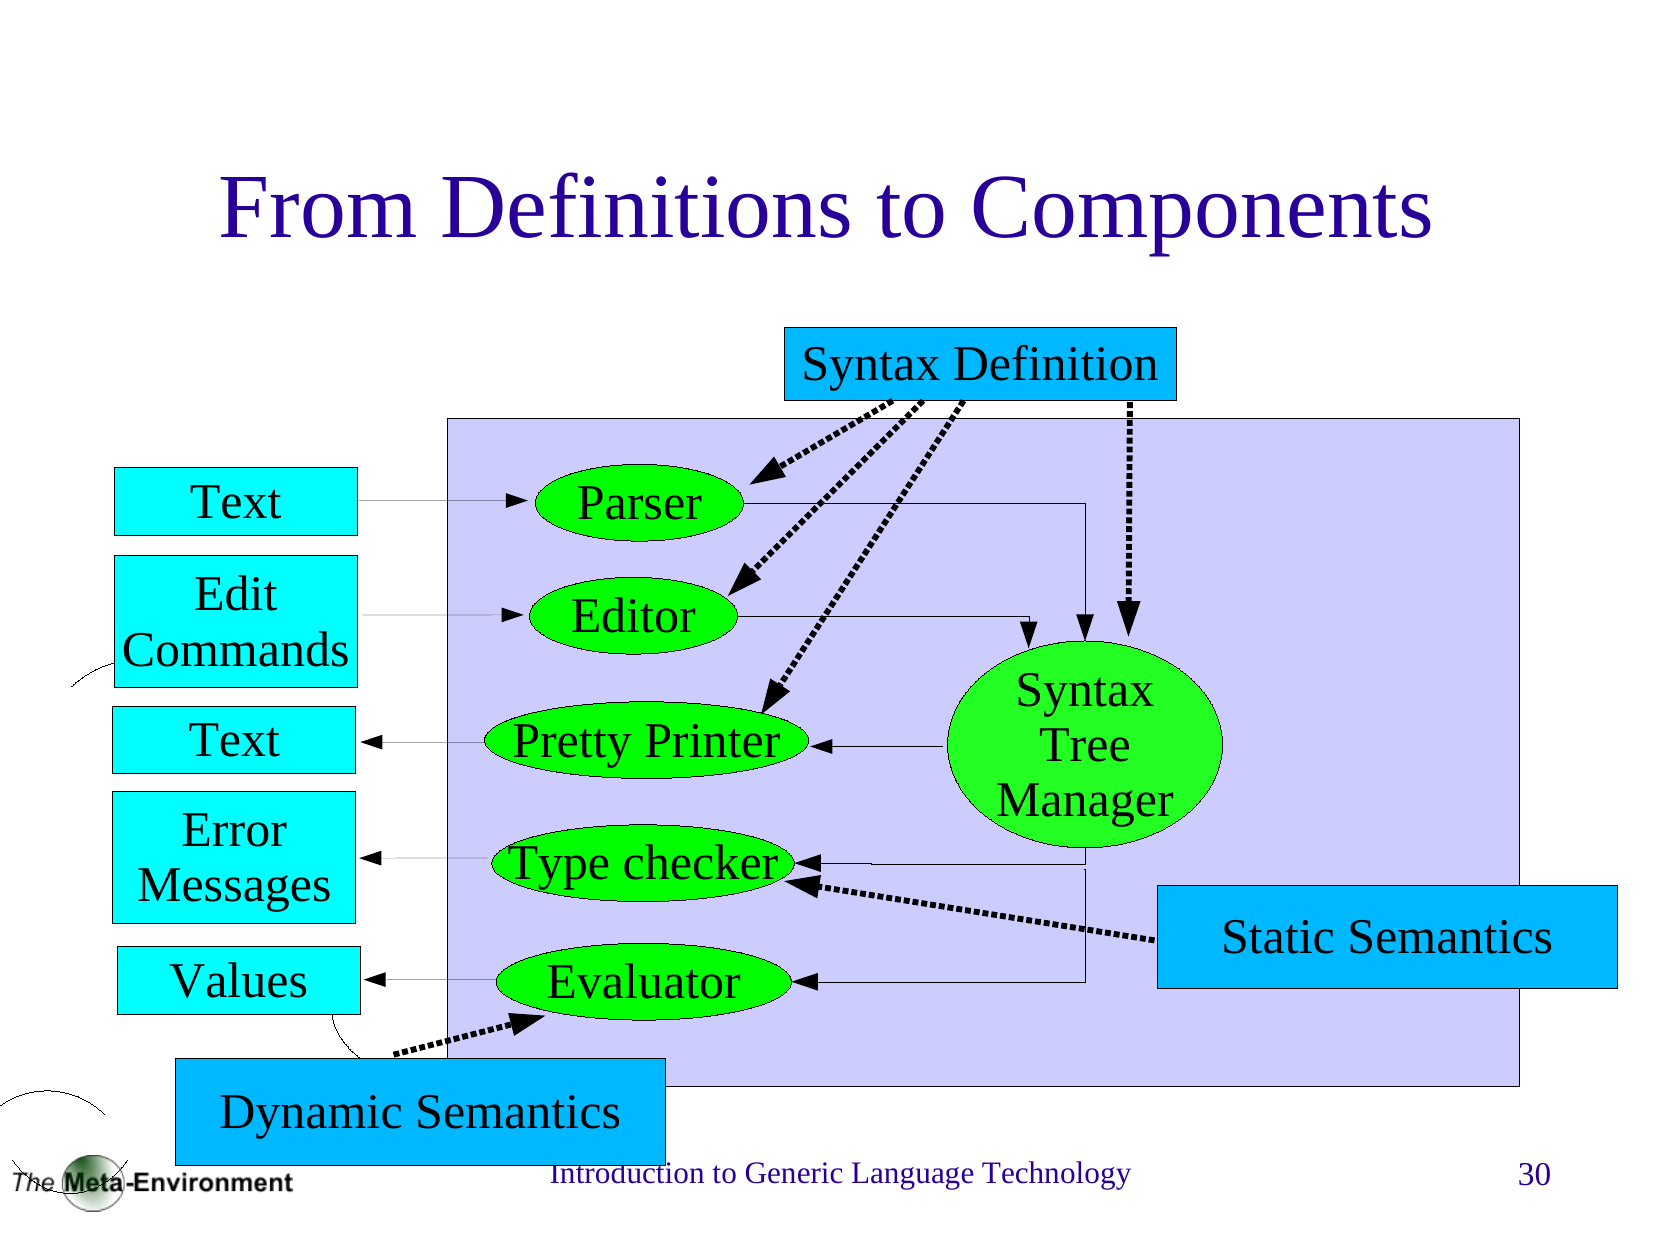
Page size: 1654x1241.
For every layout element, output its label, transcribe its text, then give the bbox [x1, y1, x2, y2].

text_box Error Messages [112, 791, 356, 924]
text_box Values [117, 946, 361, 1015]
text_box Editor [529, 577, 738, 655]
text_box Syntax Definition [784, 327, 1177, 401]
picture [13, 1155, 293, 1212]
text_box [447, 418, 1520, 1087]
text_box Evaluator [496, 943, 792, 1021]
text_box Type checker [491, 824, 795, 902]
text_box Text [112, 706, 356, 774]
text_box Edit Commands [114, 555, 358, 688]
text_box Syntax Tree Manager [947, 640, 1223, 848]
text_box Pretty Printer [484, 701, 809, 779]
text_box Dynamic Semantics [175, 1058, 666, 1166]
text_box Static Semantics [1157, 885, 1618, 989]
text_box Text [114, 467, 358, 536]
text_box Parser [535, 464, 744, 542]
title From Definitions to Components [121, 102, 1534, 311]
